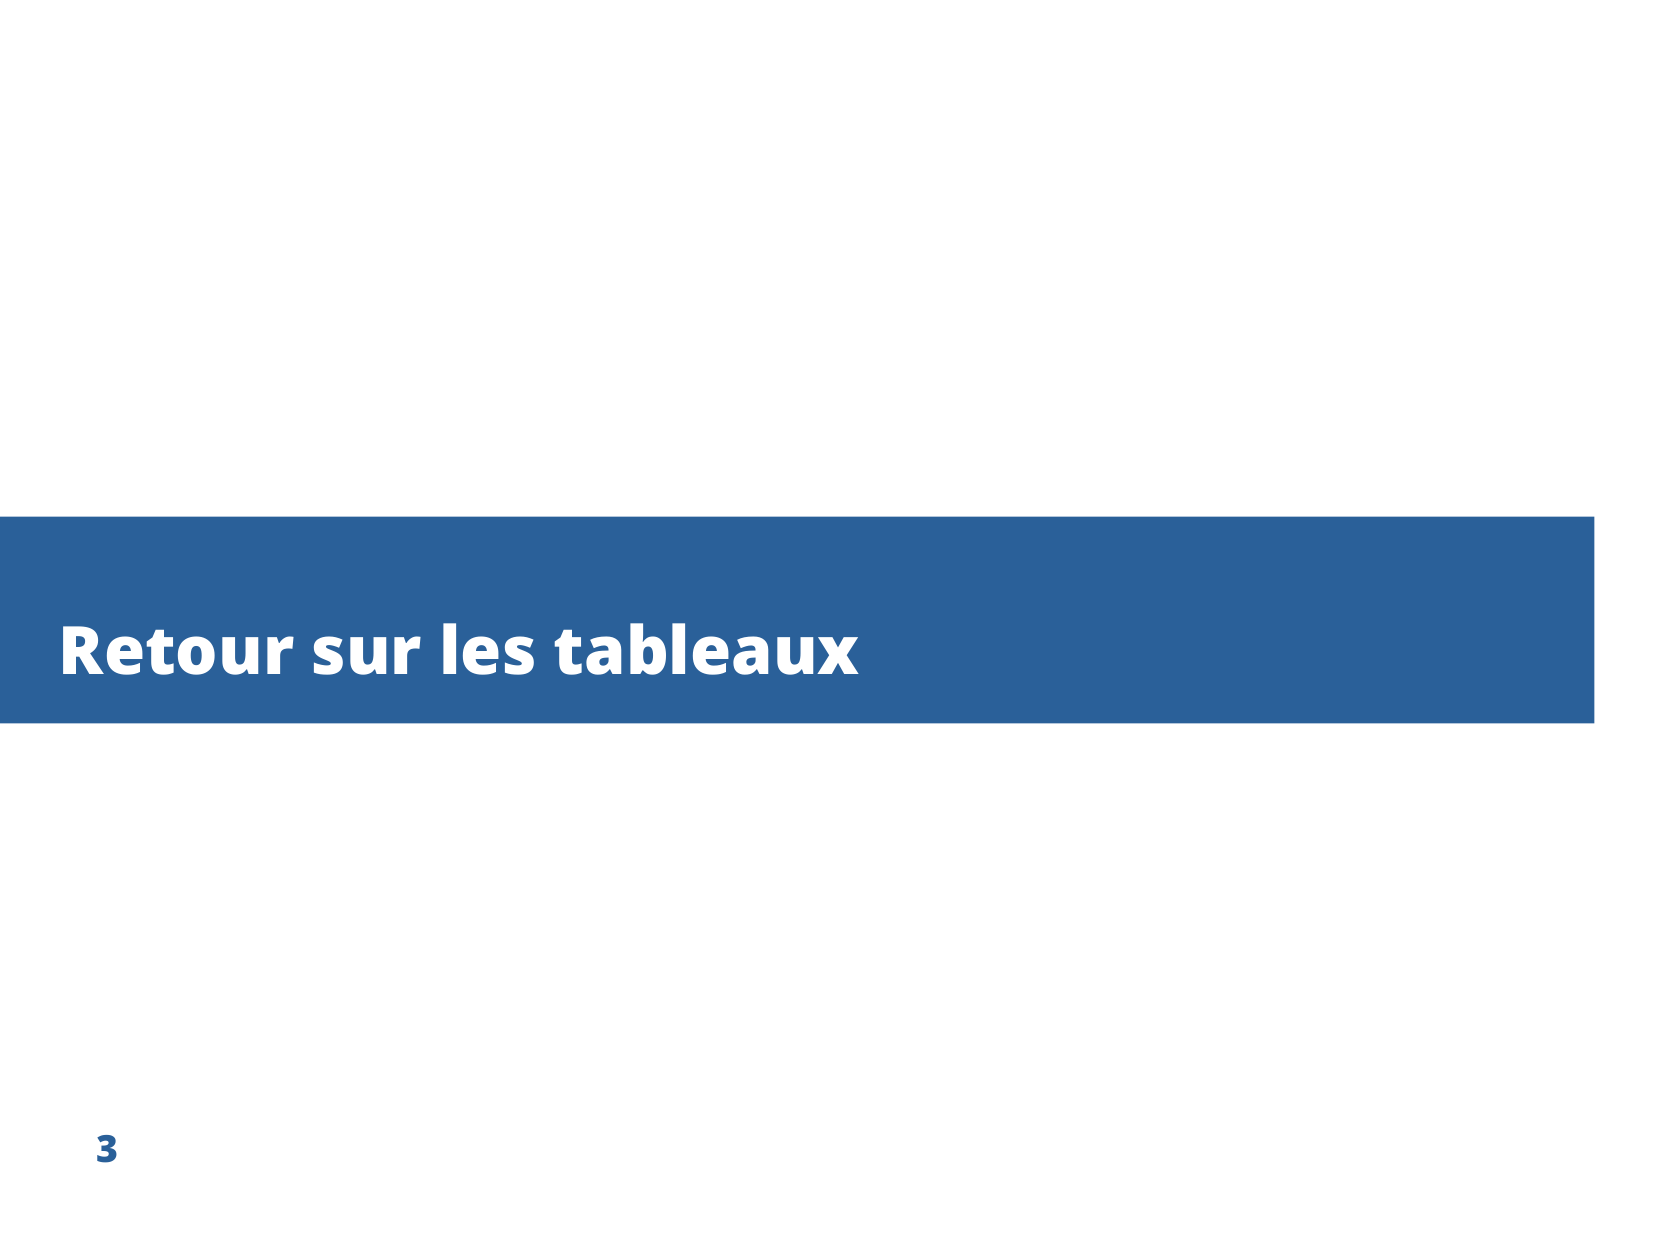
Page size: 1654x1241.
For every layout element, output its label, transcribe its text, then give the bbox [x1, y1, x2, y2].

title Retour sur les tableaux [59, 546, 1595, 694]
